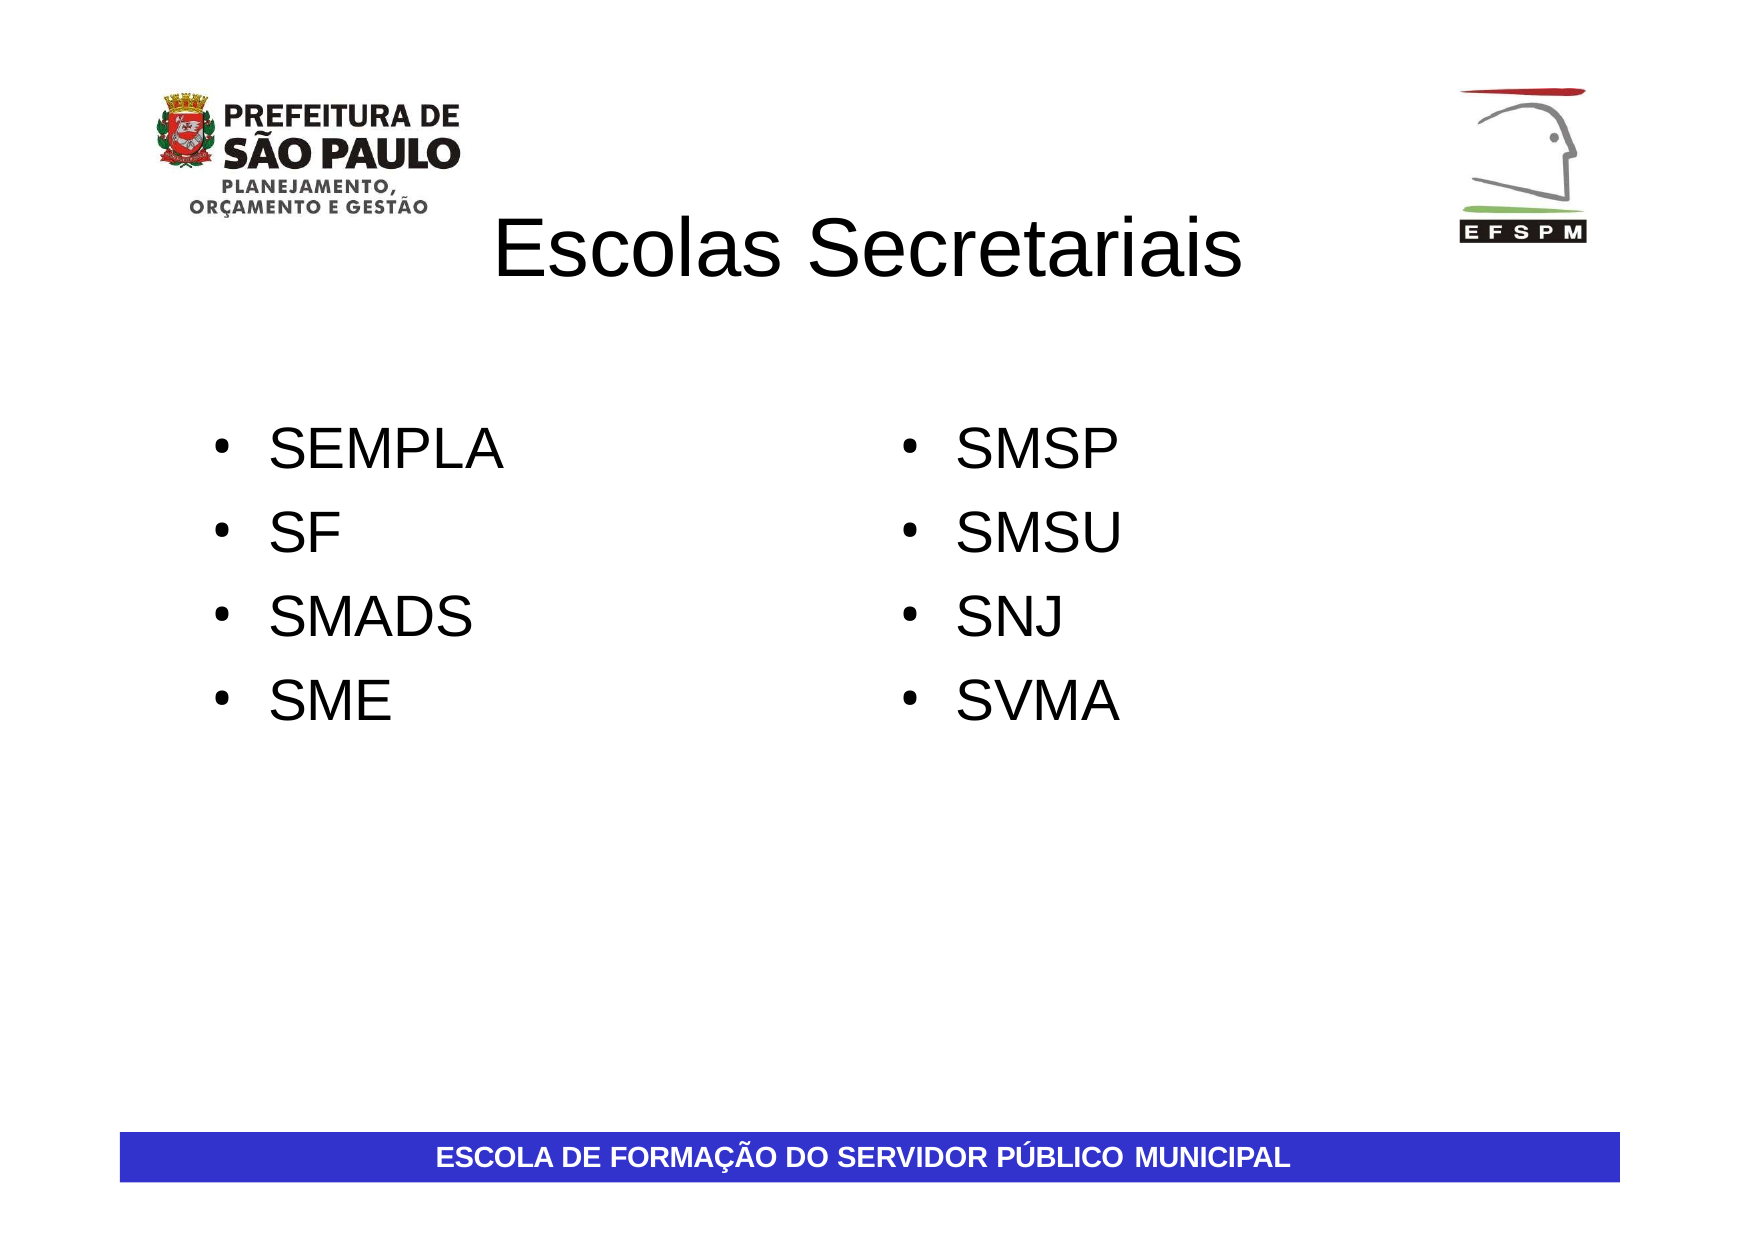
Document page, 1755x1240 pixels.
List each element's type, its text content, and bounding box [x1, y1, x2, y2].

text_box ESCOLA DE FORMAÇÃO DO SERVIDOR PÚBLICO MUNICIPAL [433, 1134, 1298, 1178]
title Escolas Secretariais [489, 191, 1249, 296]
text_box SEMPLA SF SMADS SME [207, 393, 505, 735]
text_box SMSP SMSU SNJ SVMA [895, 393, 1124, 735]
